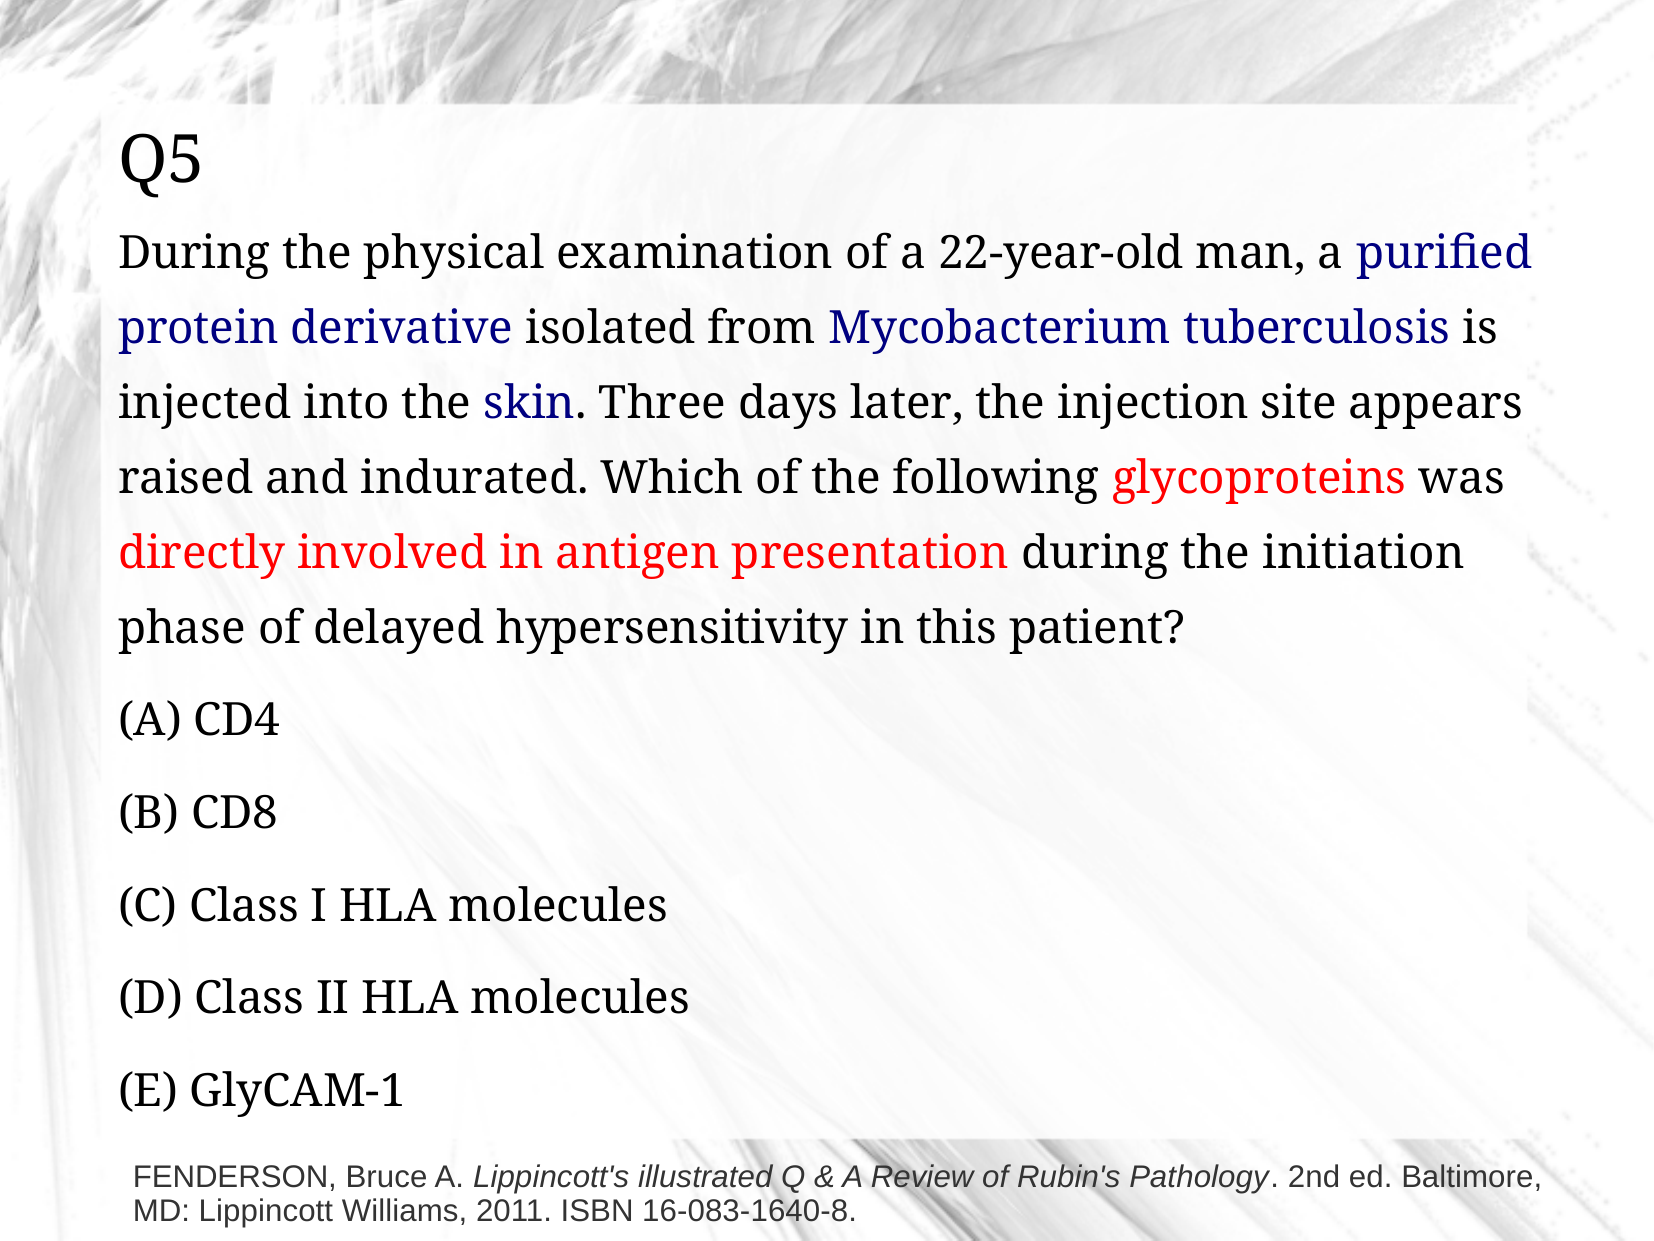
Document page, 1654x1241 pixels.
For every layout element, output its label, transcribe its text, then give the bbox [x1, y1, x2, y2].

text_box FENDERSON, Bruce A. Lippincott's illustrated Q & A Review of Rubin's Pathology. 2nd ed. Baltimore, MD: Lippincott Williams, 2011. ISBN 16-083-1640-8. [118, 1151, 1565, 1236]
picture [0, 0, 1654, 1241]
list During the physical examination of a 22-year-old man, a purified protein derivative isolated from Mycobacterium tuberculosis is injected into the skin. Three days later, the injection site appears raised and indurated. Which of the following glycoproteins was directly involved in antigen presentation during the initiation phase of delayed hypersensitivity in this patient? (A) CD4 (B) CD8 (C) Class I HLA molecules (D) Class II HLA molecules (E) GlyCAM-1 [118, 206, 1565, 1139]
title Q5 [118, 107, 1506, 206]
